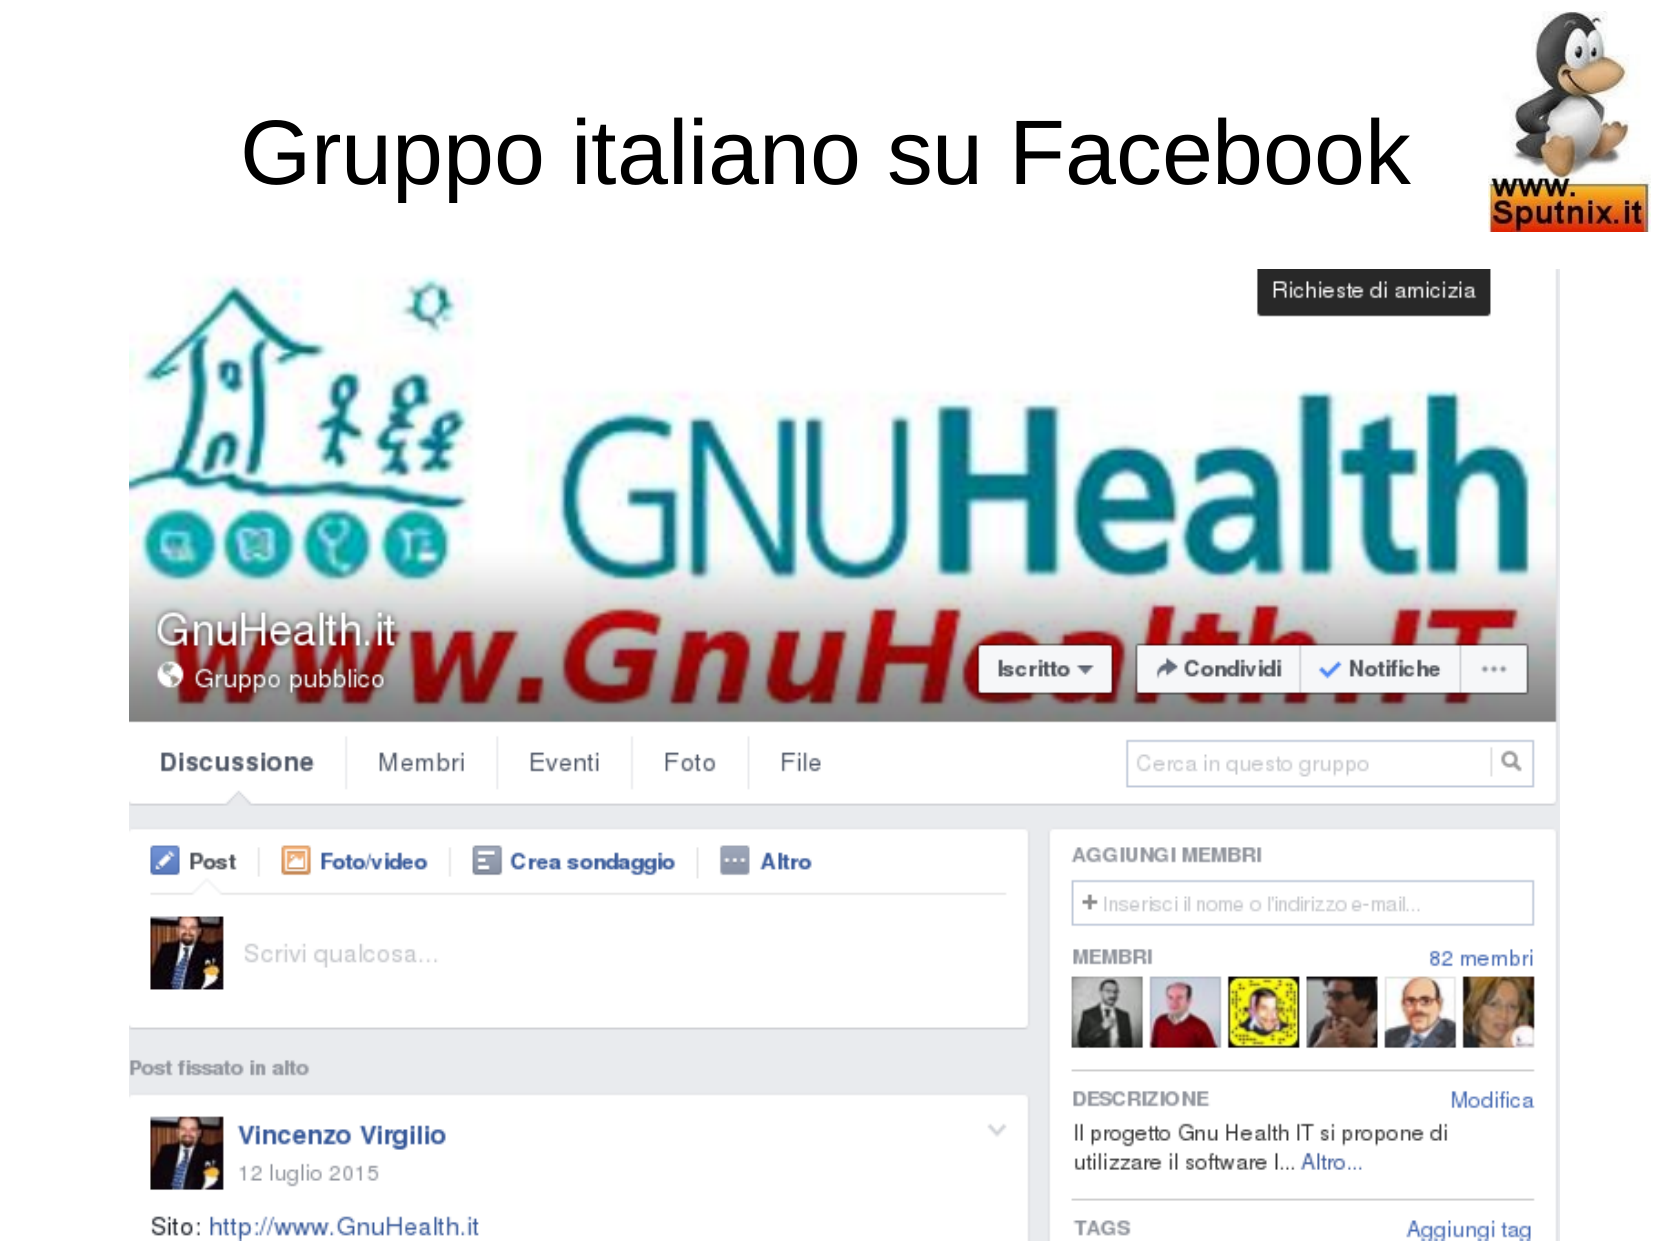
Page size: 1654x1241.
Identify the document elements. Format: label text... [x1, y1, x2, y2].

title Gruppo italiano su Facebook [82, 49, 1571, 257]
picture [129, 269, 1560, 1241]
picture [1488, 11, 1651, 232]
